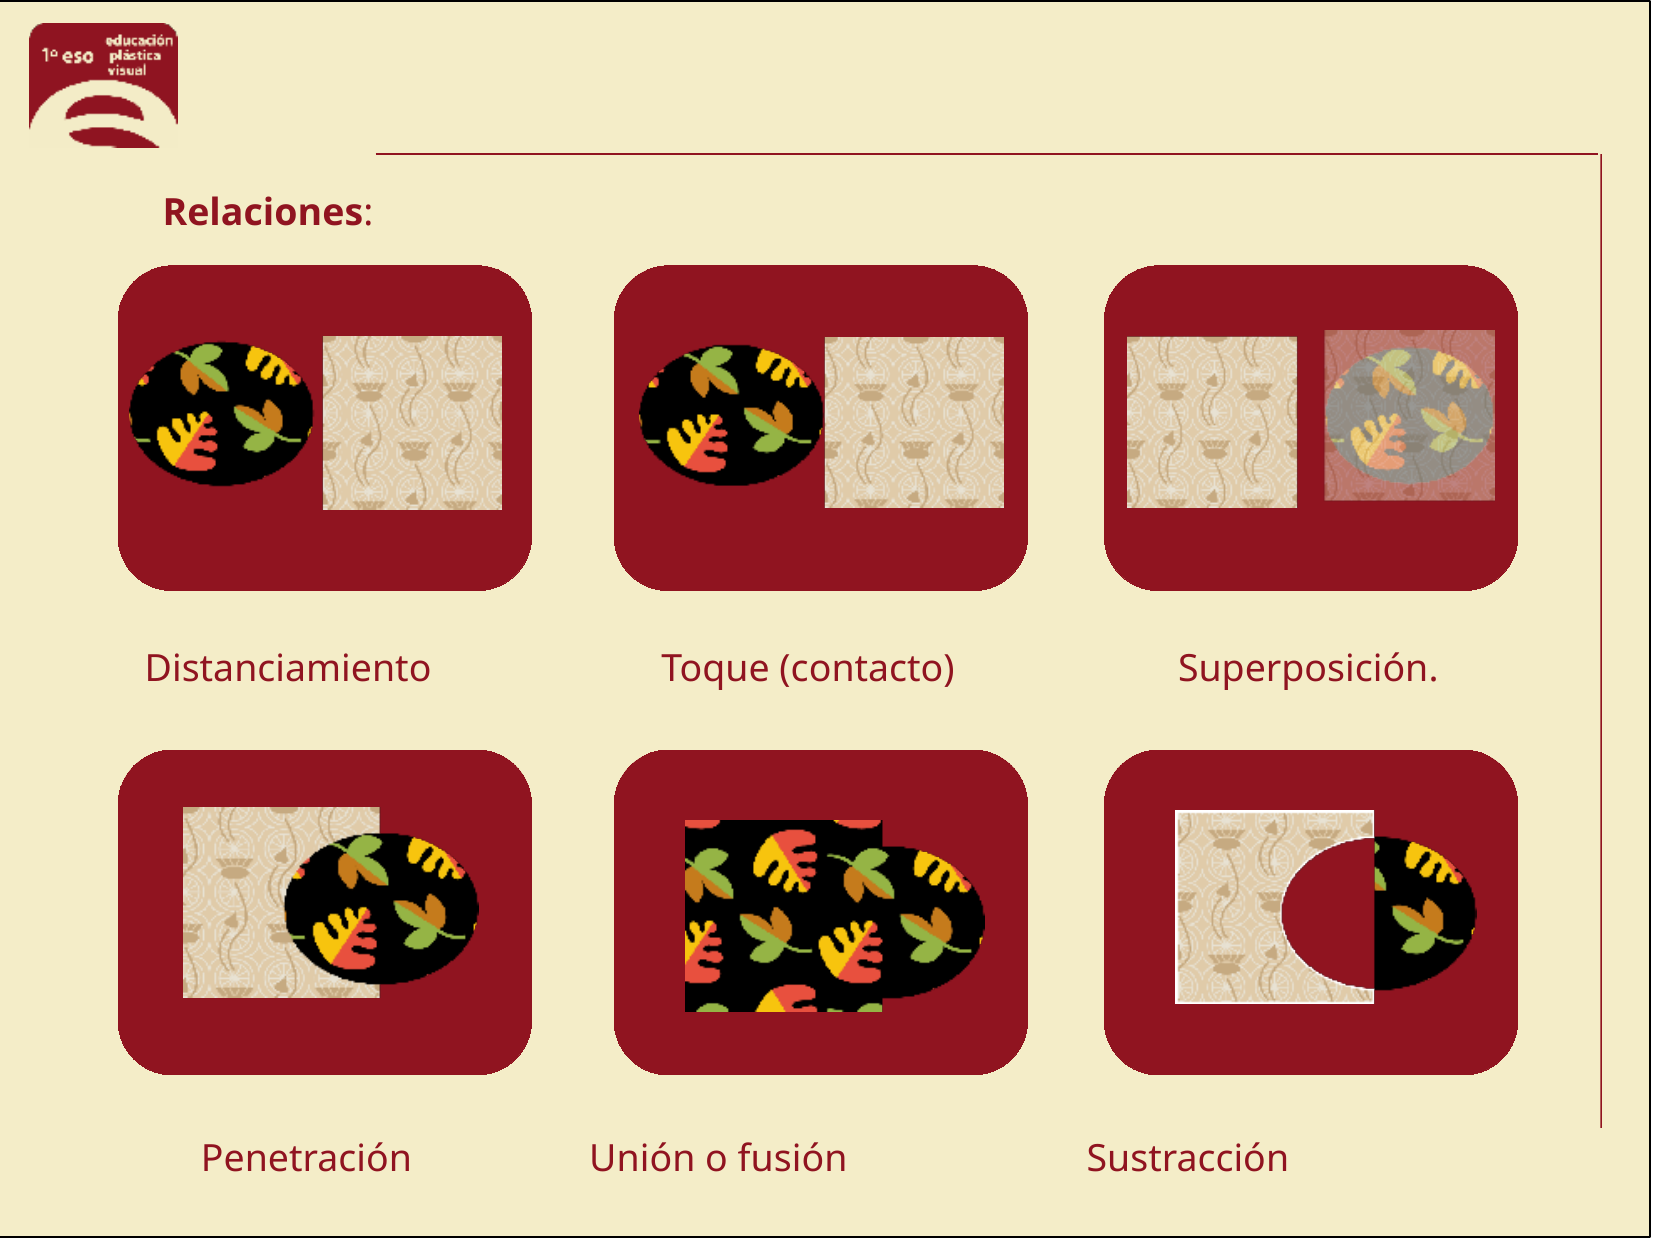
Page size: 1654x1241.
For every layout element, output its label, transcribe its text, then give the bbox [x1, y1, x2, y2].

text_box [118, 750, 532, 1075]
text_box [614, 265, 1028, 591]
picture [0, 0, 1654, 1241]
text_box Penetración Unión o fusión Sustracción [112, 1098, 1536, 1182]
text_box Distanciamiento Toque (contacto) Superposición. [129, 608, 1518, 697]
text_box [1104, 265, 1518, 591]
text_box [118, 265, 532, 591]
text_box [614, 750, 1028, 1075]
text_box Relaciones: [88, 160, 1587, 237]
text_box [1104, 750, 1518, 1075]
